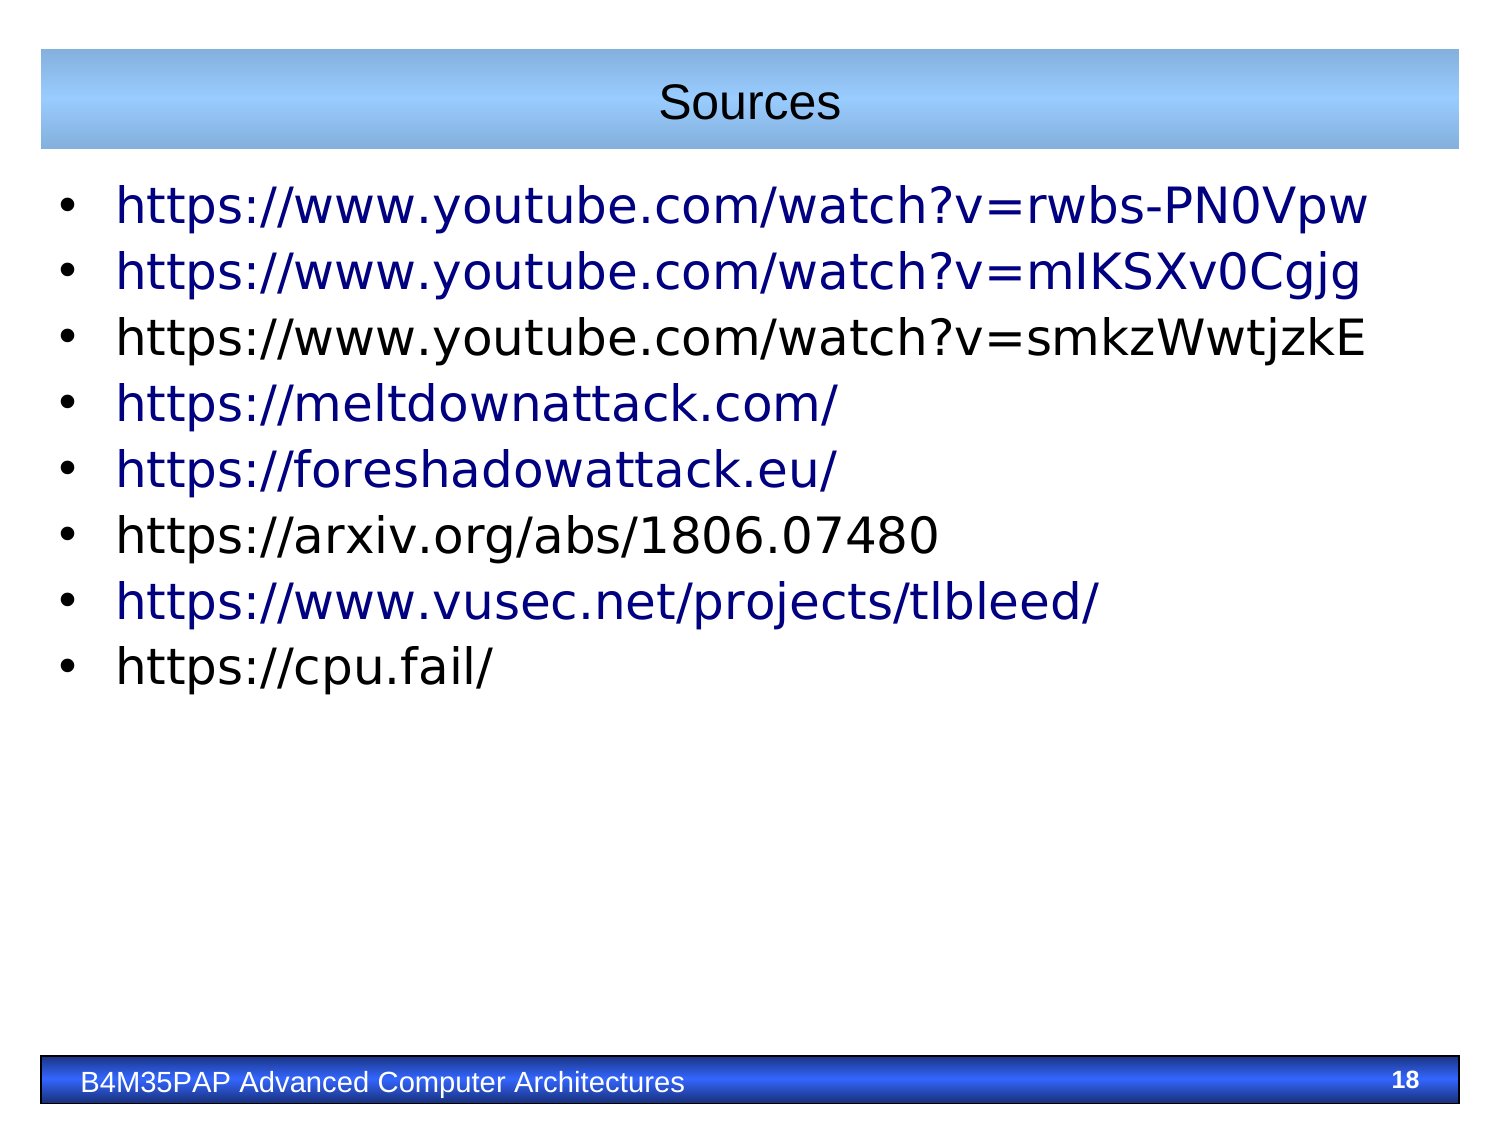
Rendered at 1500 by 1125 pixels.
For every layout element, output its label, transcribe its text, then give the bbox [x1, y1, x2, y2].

list https://www.youtube.com/watch?v=rwbs-PN0Vpw https://www.youtube.com/watch?v=mIKSXv0Cgjg https://www.youtube.com/watch?v=smkzWwtjzkE https://meltdownattack.com/ https://foreshadowattack.eu/ https://arxiv.org/abs/1806.07480 https://www.vusec.net/projects/tlbleed/ https://cpu.fail/ [44, 166, 1458, 1045]
title Sources [41, 49, 1459, 149]
